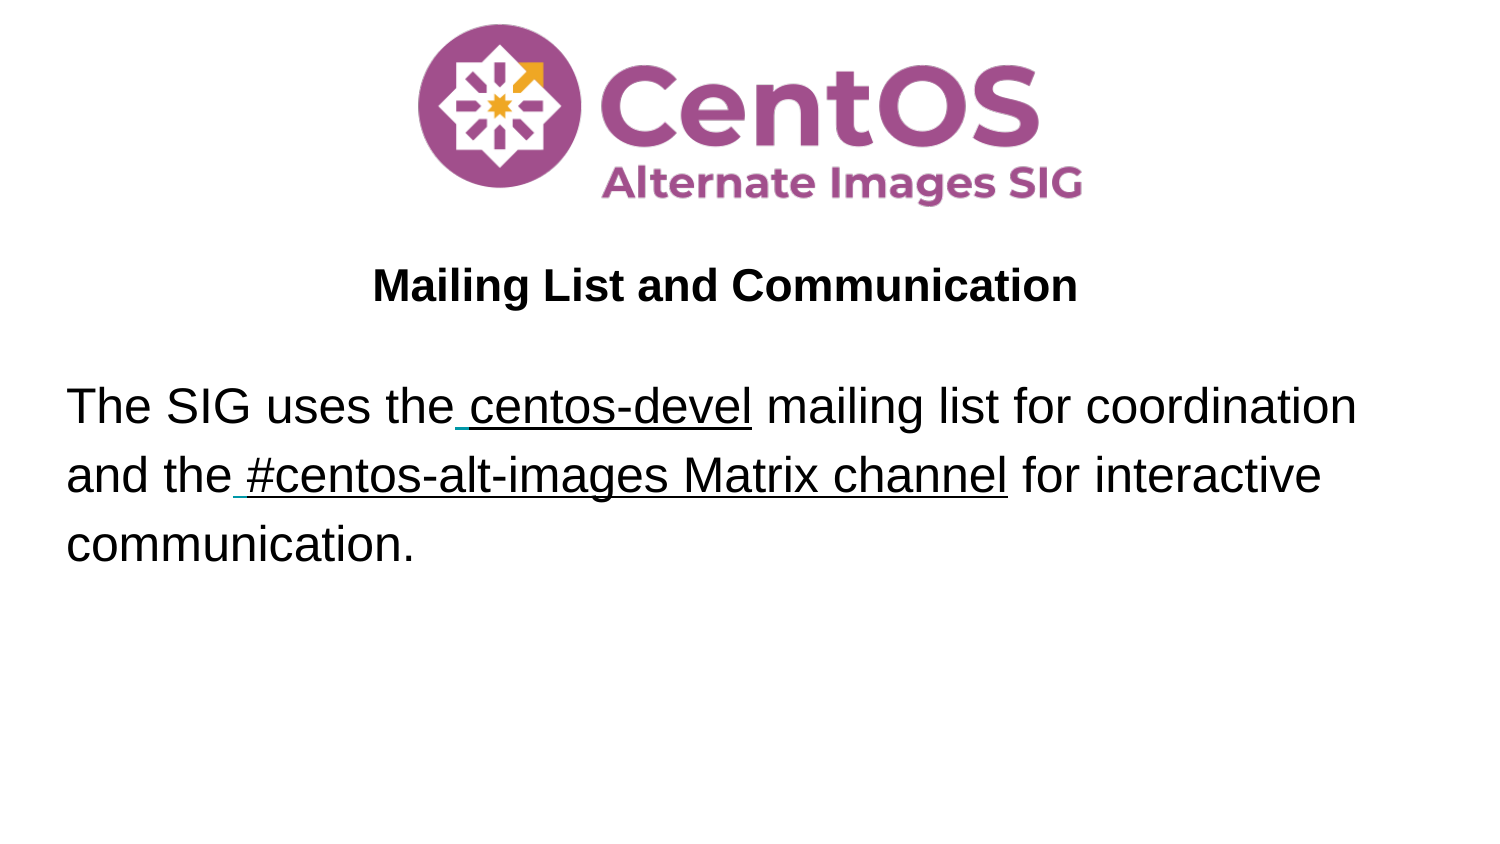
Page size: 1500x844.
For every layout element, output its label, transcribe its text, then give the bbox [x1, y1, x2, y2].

title Mailing List and Communication [26, 231, 1425, 326]
picture [393, 0, 1107, 232]
list The SIG uses the centos-devel mailing list for coordination and the #centos-alt-images Matrix channel for interactive communication. [51, 350, 1449, 844]
